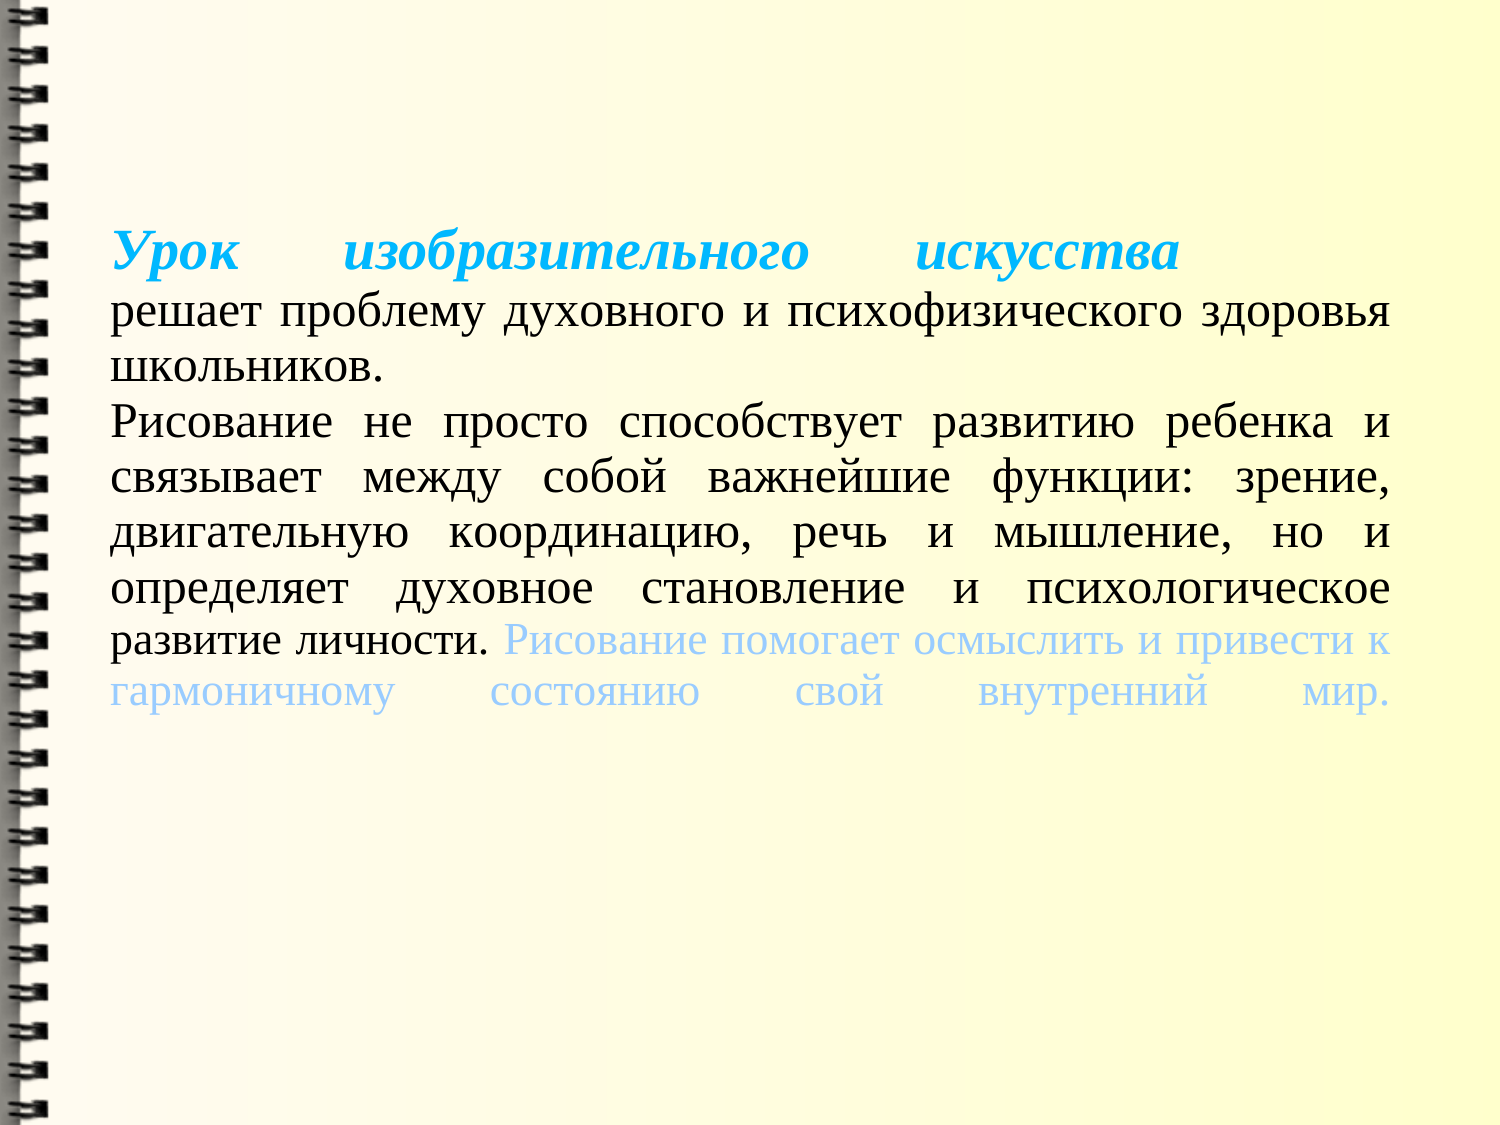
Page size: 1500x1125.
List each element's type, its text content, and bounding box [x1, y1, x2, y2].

title Урок изобразительного искусства решает проблему духовного и психофизического здоровья школьников. Рисование не просто способствует развитию ребенка и связывает между собой важнейшие функции: зрение, двигательную координацию, речь и мышление, но и определяет духовное становление и психологическое развитие личности. Рисование помогает осмыслить и привести к гармоничному состоянию свой внутренний мир. [110, 88, 1392, 886]
picture [0, 0, 69, 1125]
